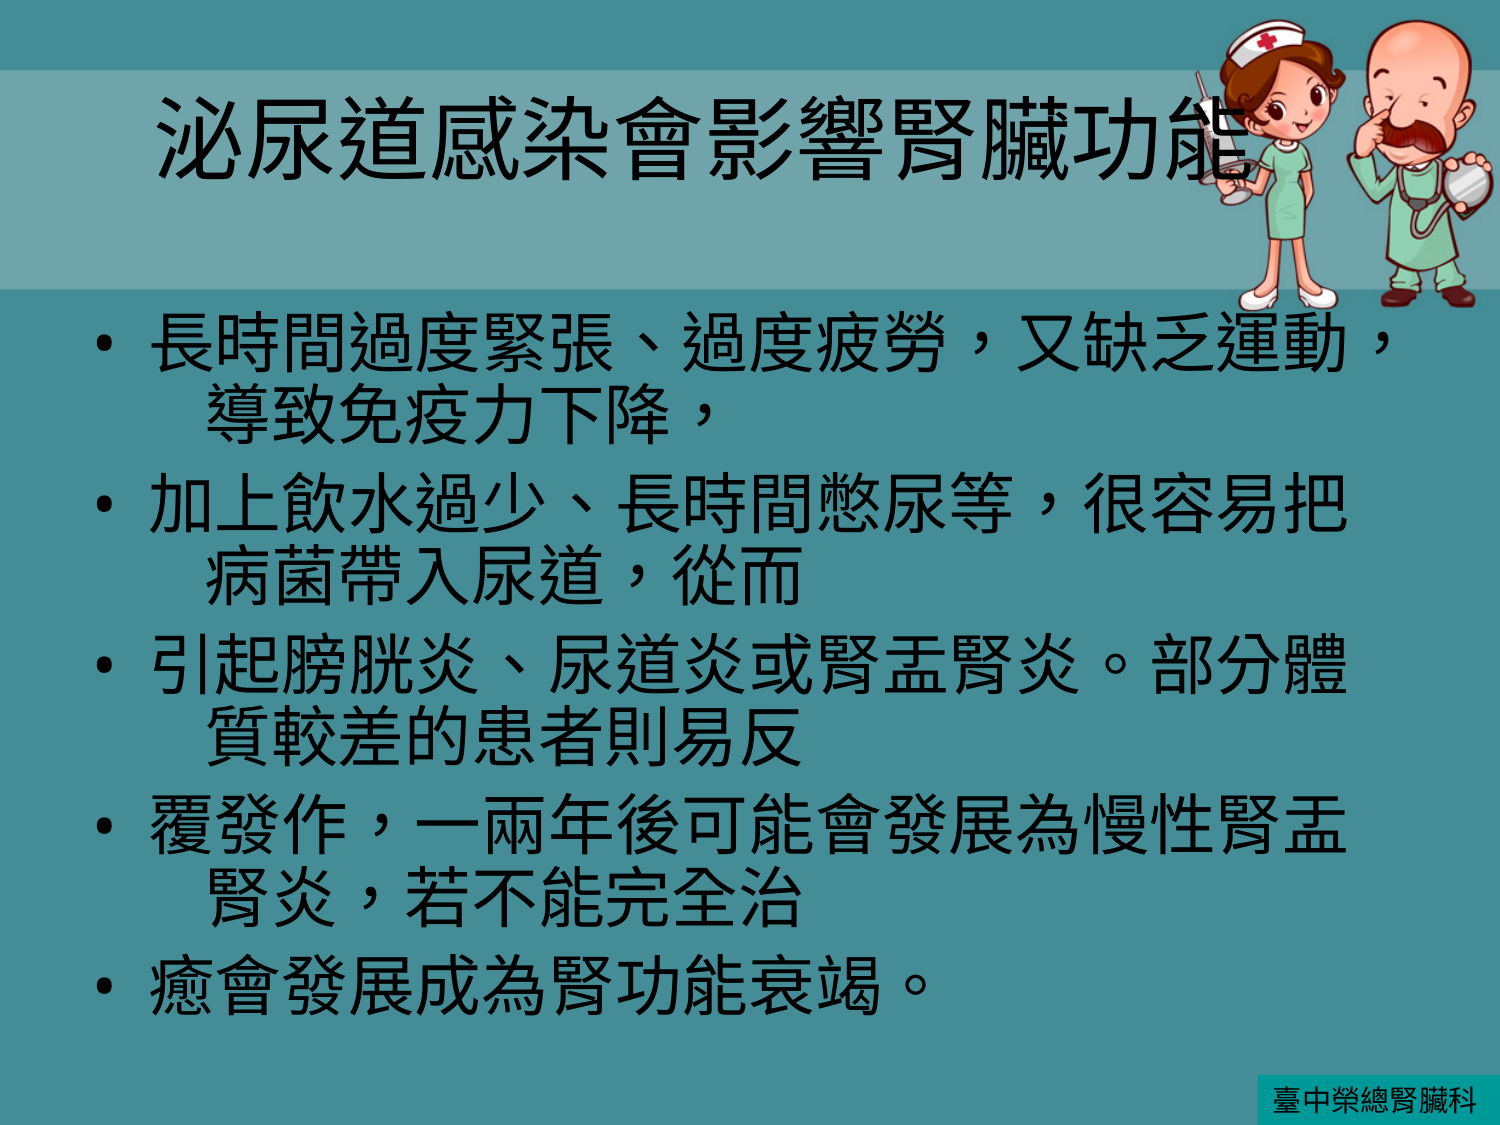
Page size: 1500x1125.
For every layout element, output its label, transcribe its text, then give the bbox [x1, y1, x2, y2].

list 長時間過度緊張、過度疲勞，又缺乏運動，導致免疫力下降， 加上飲水過少、長時間憋尿等，很容易把病菌帶入尿道，從而 引起膀胱炎、尿道炎或腎盂腎炎。部分體質較差的患者則易反 覆發作，一兩年後可能會發展為慢性腎盂腎炎，若不能完全治 癒會發展成為腎功能衰竭。 [76, 302, 1427, 1046]
title 泌尿道感染會影響腎臟功能 [29, 42, 1380, 231]
